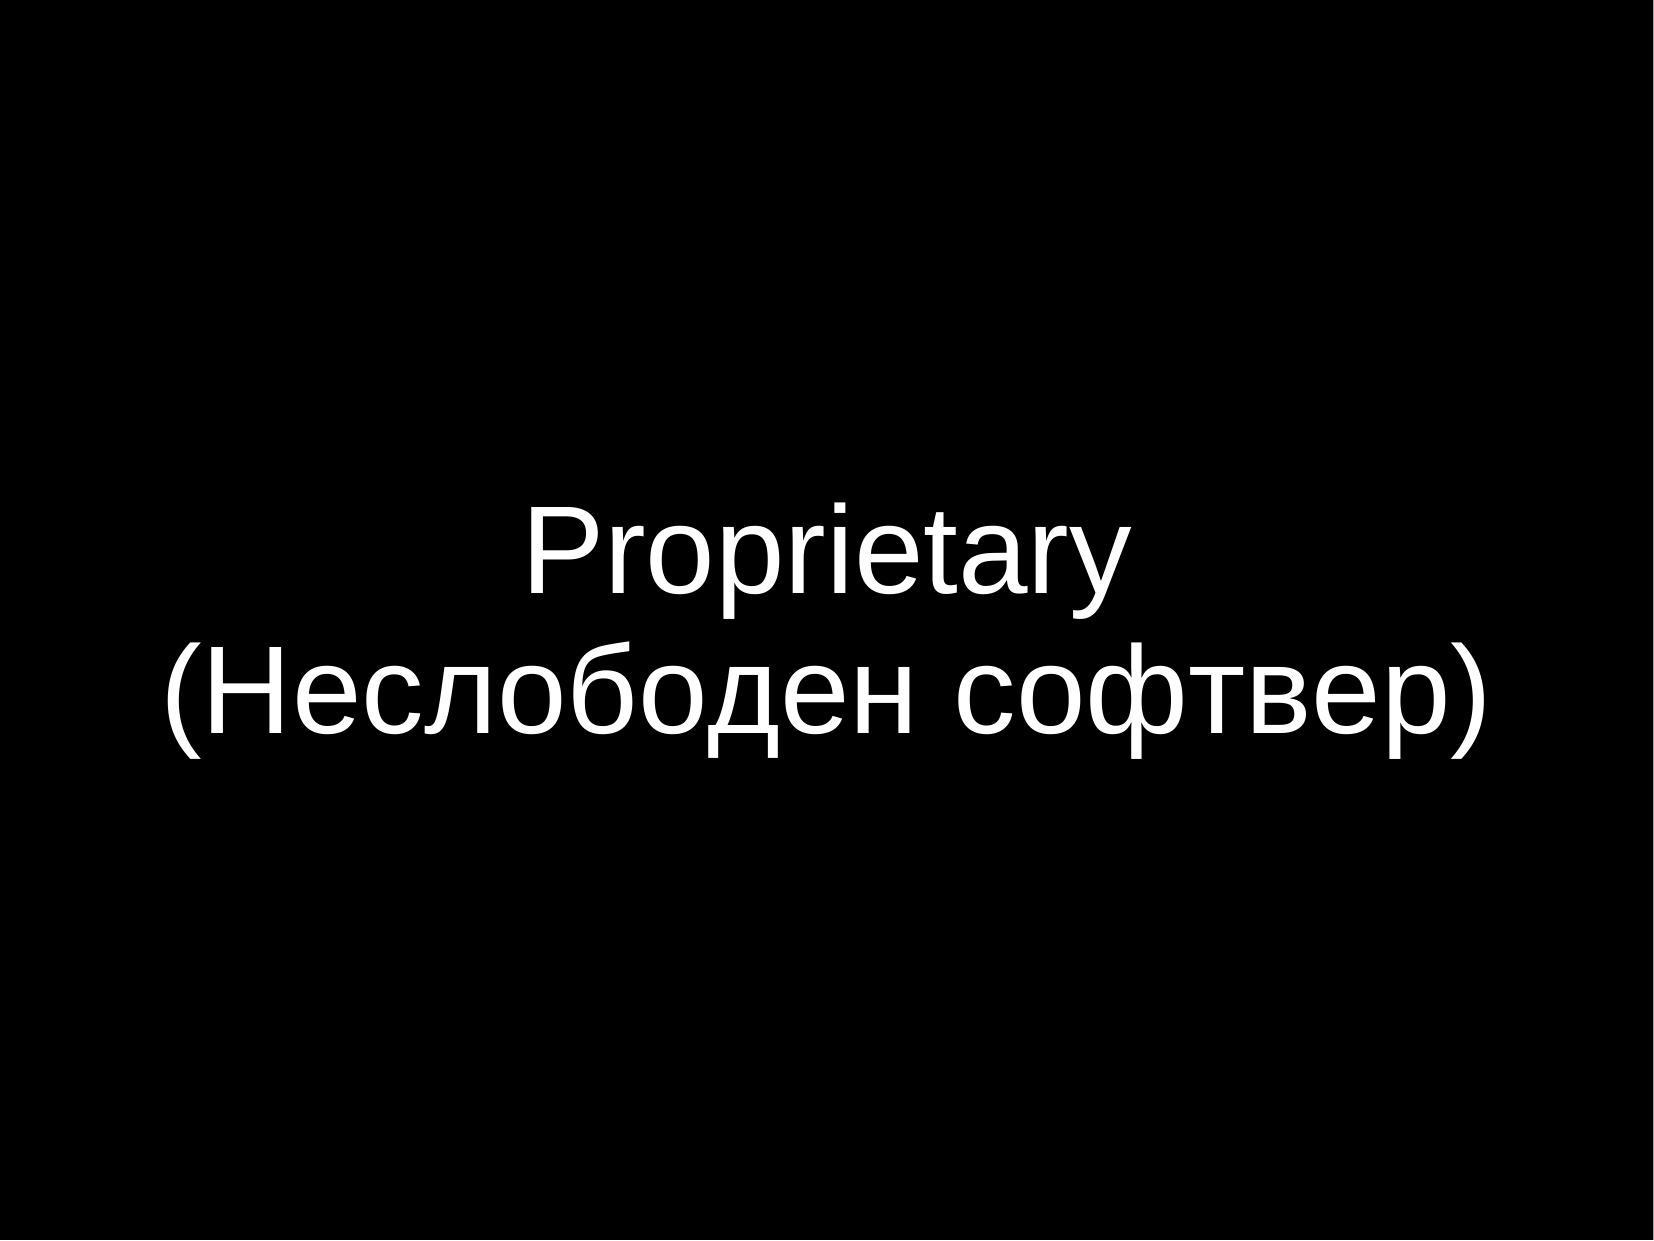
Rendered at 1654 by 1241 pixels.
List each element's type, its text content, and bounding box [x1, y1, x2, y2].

subtitle Proprietary (Неслободен софтвер) [0, 0, 1654, 1241]
